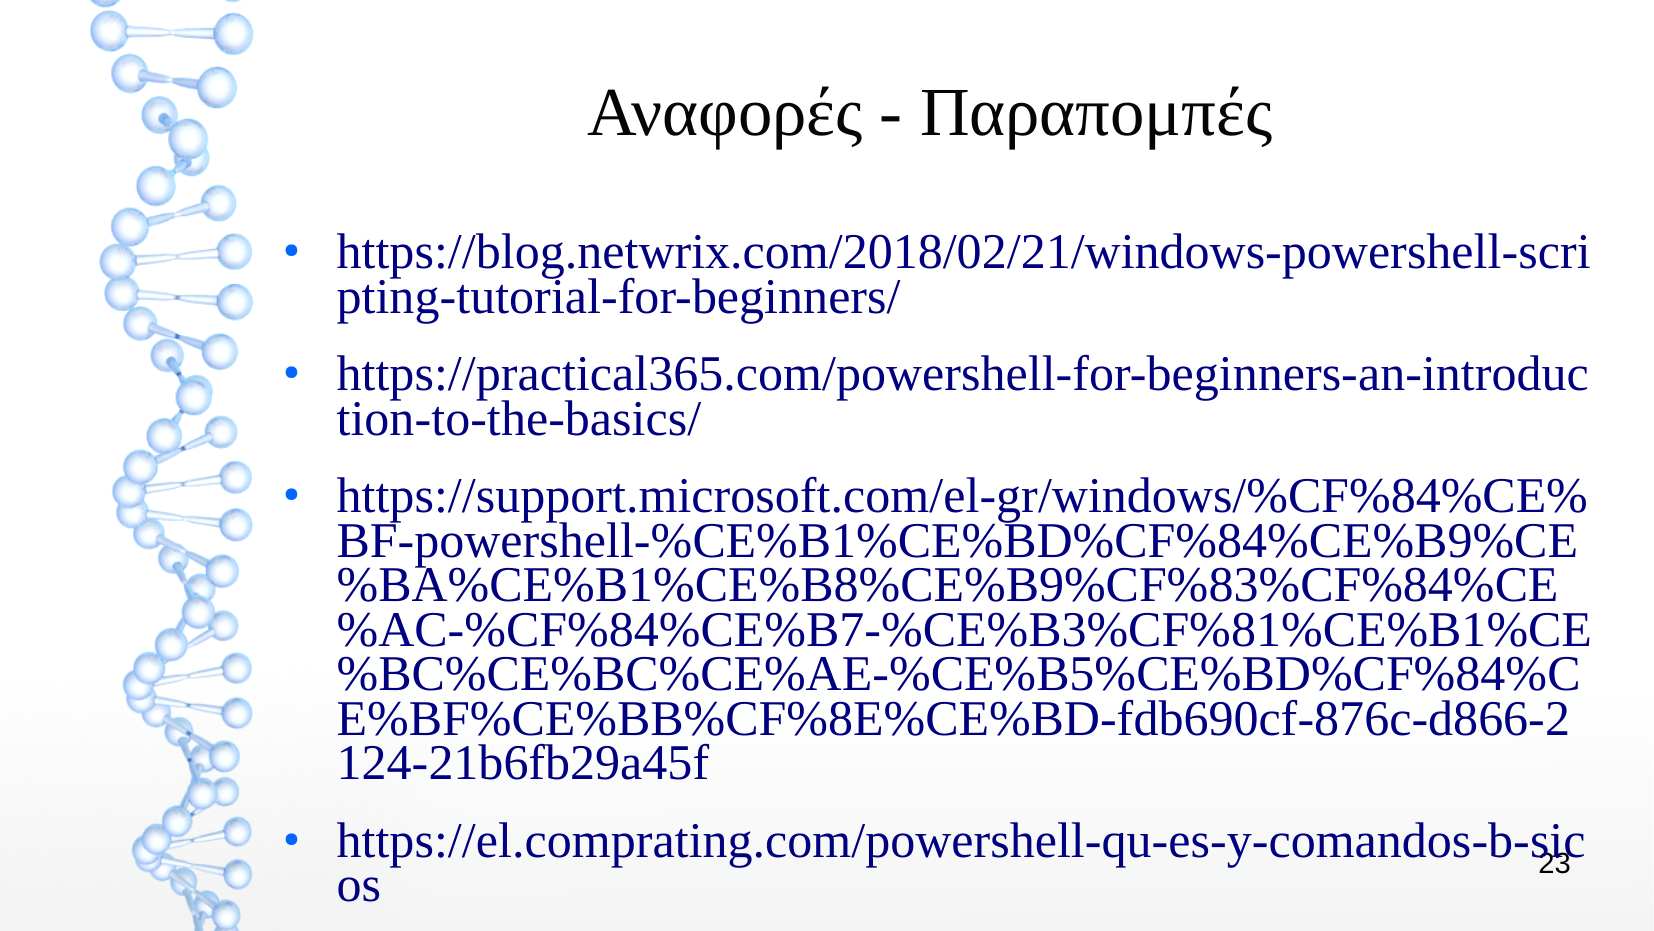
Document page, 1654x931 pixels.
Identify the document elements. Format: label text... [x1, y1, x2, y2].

title Αναφορές - Παραπομπές [265, 35, 1595, 189]
picture [0, 0, 1654, 931]
list https://blog.netwrix.com/2018/02/21/windows-powershell-scripting-tutorial-for-beginners/ https://practical365.com/powershell-for-beginners-an-introduction-to-the-basics/ https://support.microsoft.com/el-gr/windows/%CF%84%CE%BF-powershell-%CE%B1%CE%BD%CF%84%CE%B9%CE%BA%CE%B1%CE%B8%CE%B9%CF%83%CF%84%CE%AC-%CF%84%CE%B7-%CE%B3%CF%81%CE%B1%CE%BC%CE%BC%CE%AE-%CE%B5%CE%BD%CF%84%CE%BF%CE%BB%CF%8E%CE%BD-fdb690cf-876c-d866-2124-21b6fb29a45f https://el.comprating.com/powershell-qu-es-y-comandos-b-sicos [265, 224, 1595, 764]
